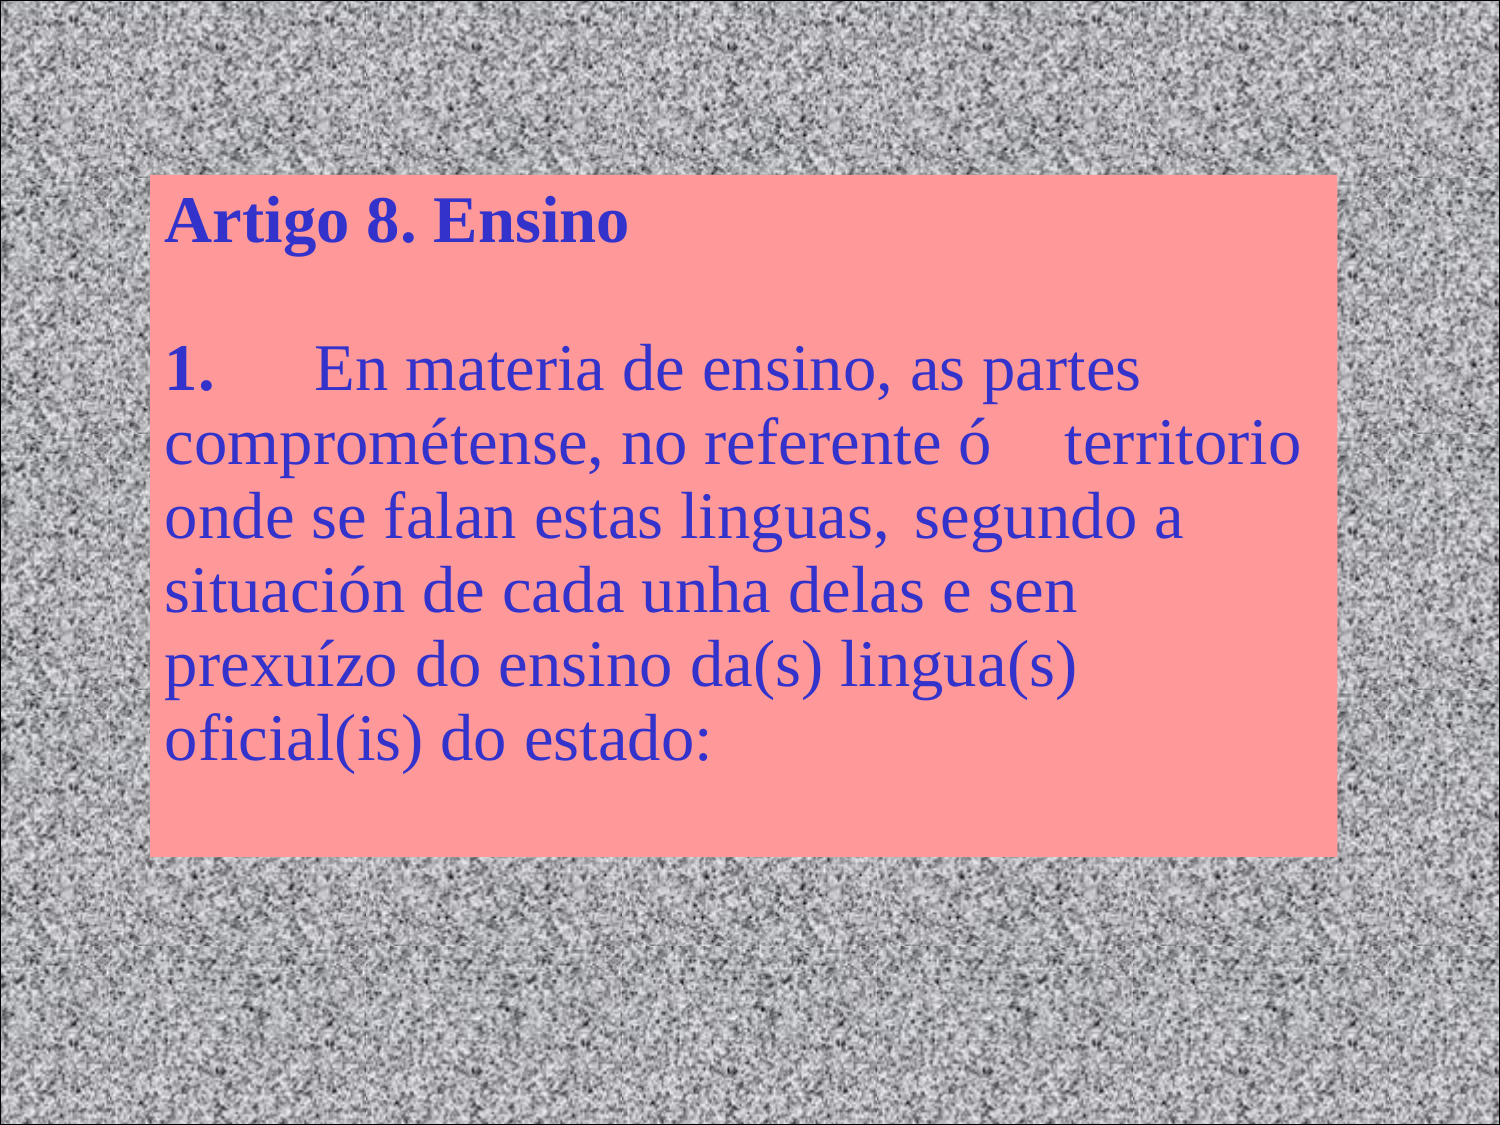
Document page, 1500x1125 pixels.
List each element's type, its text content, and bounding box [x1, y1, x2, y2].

text_box Artigo 8. Ensino 1. En materia de ensino, as partes comprométense, no referente ó territorio onde se falan estas linguas, segundo a situación de cada unha delas e sen prexuízo do ensino da(s) lingua(s) oficial(is) do estado: [150, 174, 1338, 857]
text_box [0, 0, 1500, 1125]
